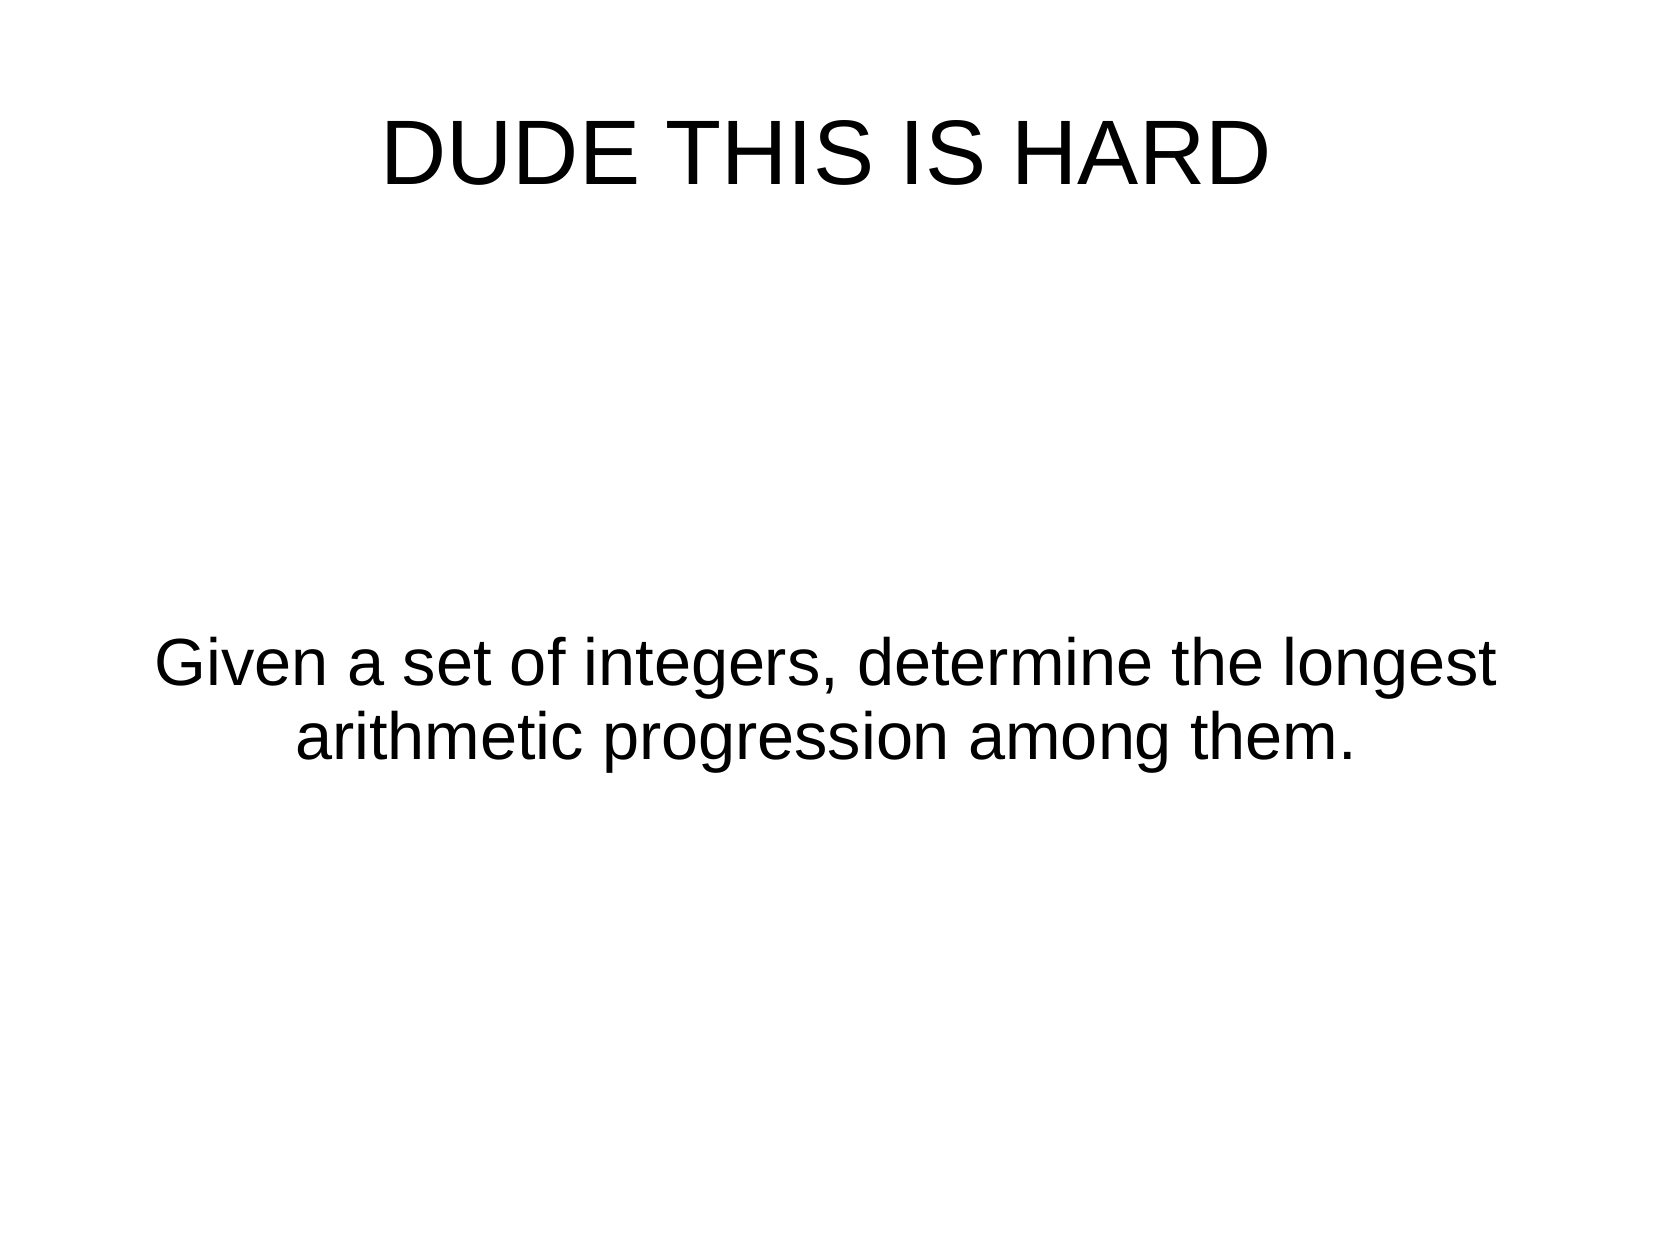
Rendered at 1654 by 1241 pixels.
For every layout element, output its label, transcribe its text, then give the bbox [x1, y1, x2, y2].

title DUDE THIS IS HARD [82, 56, 1571, 250]
subtitle Given a set of integers, determine the longest arithmetic progression among them. [82, 297, 1571, 1102]
